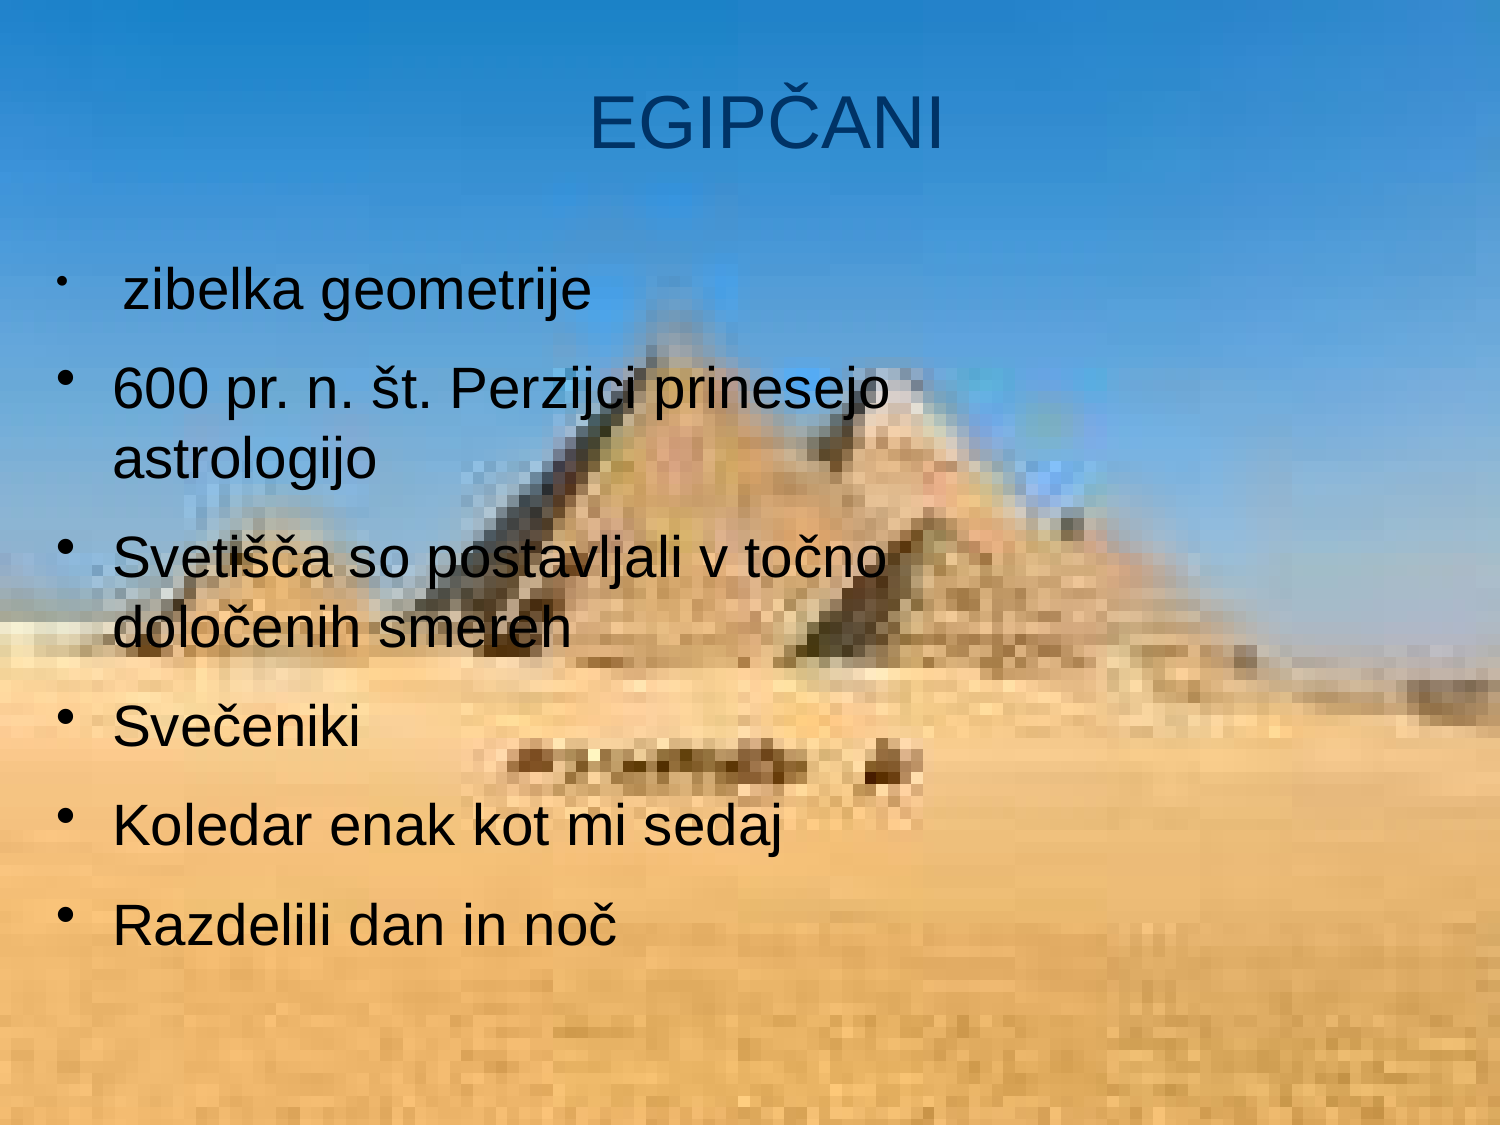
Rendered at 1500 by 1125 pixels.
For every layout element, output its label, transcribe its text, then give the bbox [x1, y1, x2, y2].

text_box zibelka geometrije 600 pr. n. št. Perzijci prinesejo astrologijo Svetišča so postavljali v točno določenih smereh Svečeniki Koledar enak kot mi sedaj Razdelili dan in noč [41, 243, 975, 1064]
text_box EGIPČANI [147, 66, 1388, 172]
picture [0, 0, 1500, 1125]
